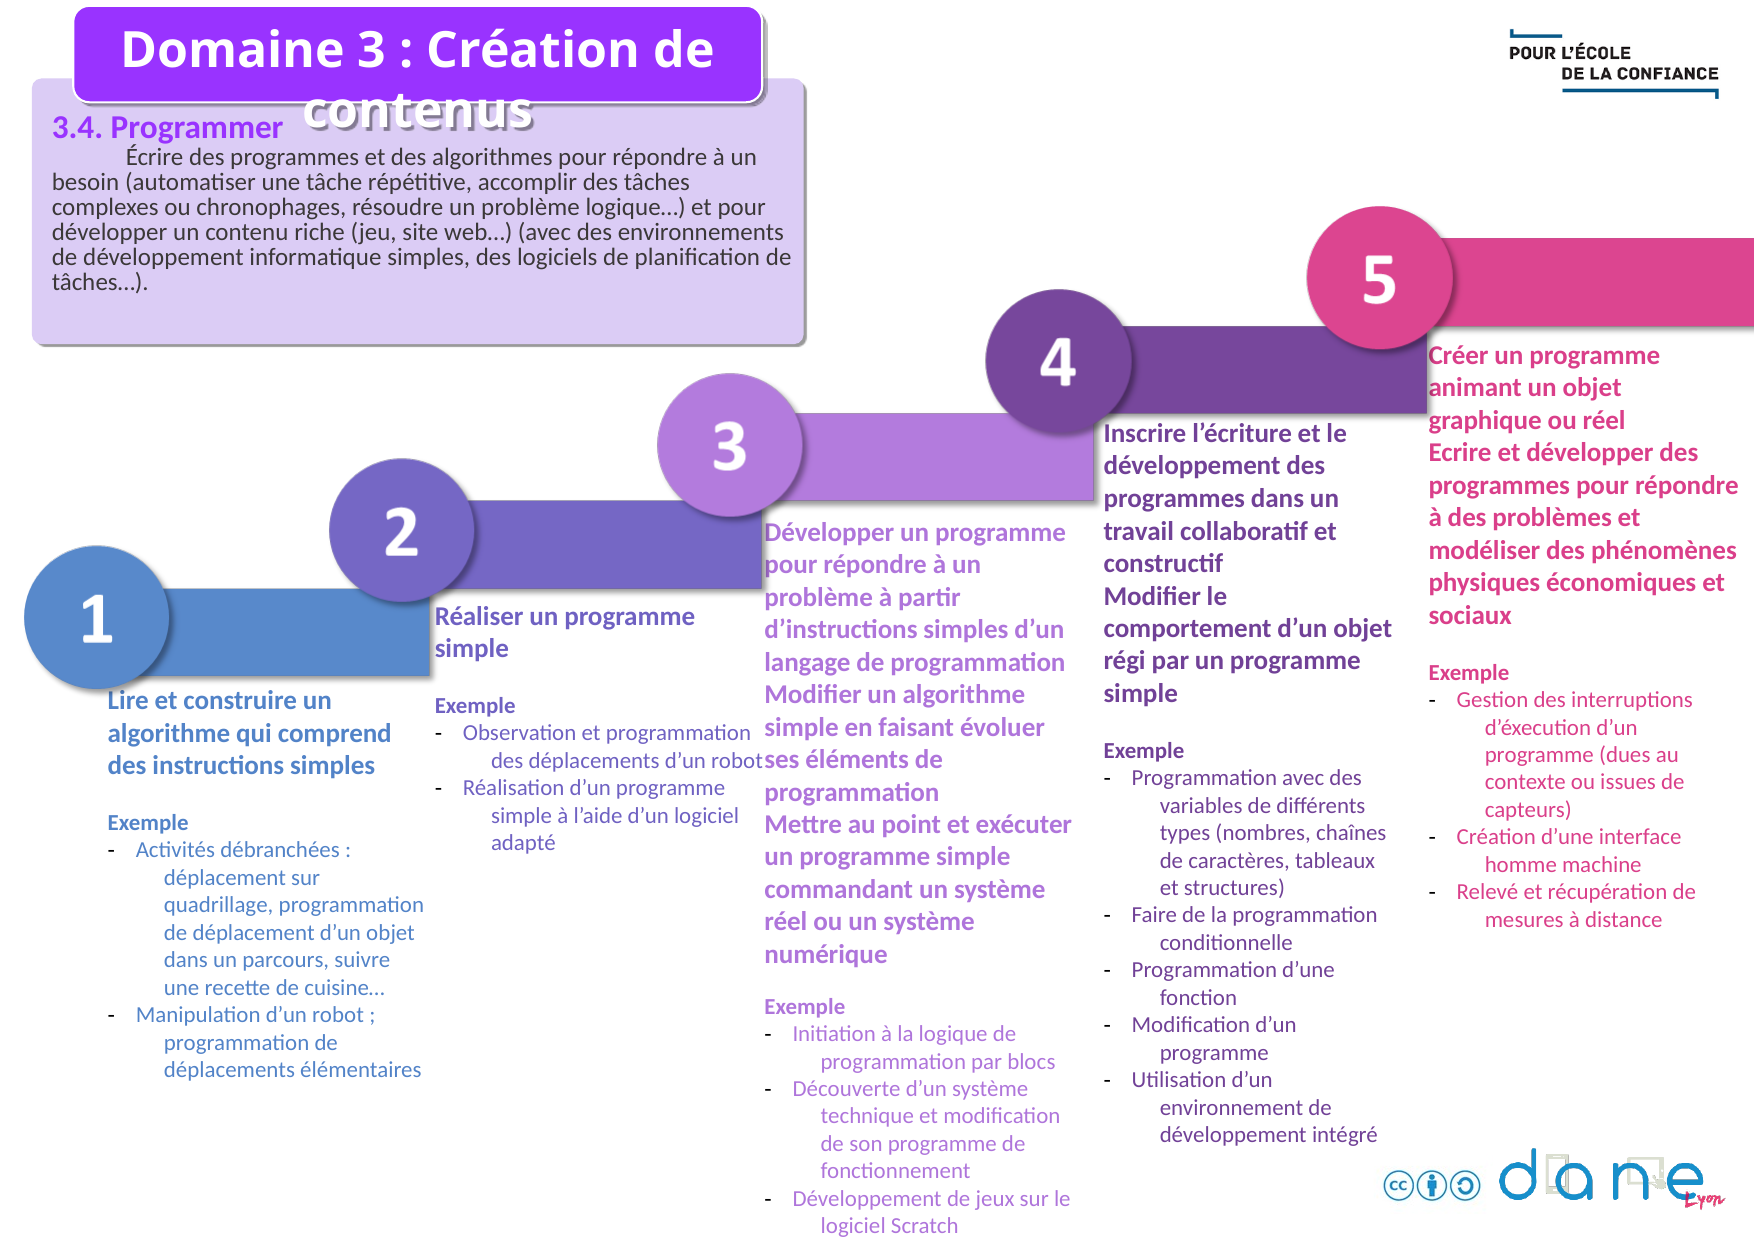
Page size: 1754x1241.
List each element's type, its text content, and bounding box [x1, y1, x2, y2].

text_box [529, 78, 804, 106]
text_box Lire et construire un algorithme qui comprend des instructions simples Exemple Activités débranchées : déplacement sur quadrillage, programmation de déplacement d’un objet dans un parcours, suivre une recette de cuisine… Manipulation d’un robot ; programmation de déplacements élémentaires [93, 721, 443, 1125]
text_box Créer un programme animant un objet graphique ou réel Ecrire et développer des programmes pour répondre à des problèmes et modéliser des phénomènes physiques économiques et sociaux Exemple Gestion des interruptions d’éxecution d’un programme (dues au contexte ou issues de capteurs) Création d’une interface homme machine Relevé et récupération de mesures à distance [1414, 721, 1754, 939]
text_box 3.4. Programmer Écrire des programmes et des algorithmes pour répondre à un besoin (automatiser une tâche répétitive, accomplir des tâches complexes ou chronophages, résoudre un problème logique…) et pour développer un contenu riche (jeu, site web…) (avec des environnements de développement informatique simples, des logiciels de planification de tâches…). [37, 106, 815, 343]
text_box Développer un programme pour répondre à un problème à partir d’instructions simples d’un langage de programmation Modifier un algorithme simple en faisant évoluer ses éléments de programmation Mettre au point et exécuter un programme simple commandant un système réel ou un système numérique Exemple Initiation à la logique de programmation par blocs Découverte d’un système technique et modification de son programme de fonctionnement Développement de jeux sur le logiciel Scratch [749, 721, 1100, 1241]
text_box Réaliser un programme simple Exemple Observation et programmation des déplacements d’un robot Réalisation d’un programme simple à l’aide d’un logiciel adapté [420, 721, 749, 863]
text_box [31, 78, 307, 202]
picture [1364, 1139, 1729, 1214]
picture [20, 202, 1754, 721]
picture [1493, 12, 1734, 113]
text_box Domaine 3 : Création de contenus [73, 5, 763, 103]
text_box Inscrire l’écriture et le développement des programmes dans un travail collaboratif et constructif Modifier le comportement d’un objet régi par un programme simple Exemple Programmation avec des variables de différents types (nombres, chaînes de caractères, tableaux et structures) Faire de la programmation conditionnelle Programmation d’une fonction Modification d’un programme Utilisation d’un environnement de développement intégré [1089, 721, 1414, 1155]
